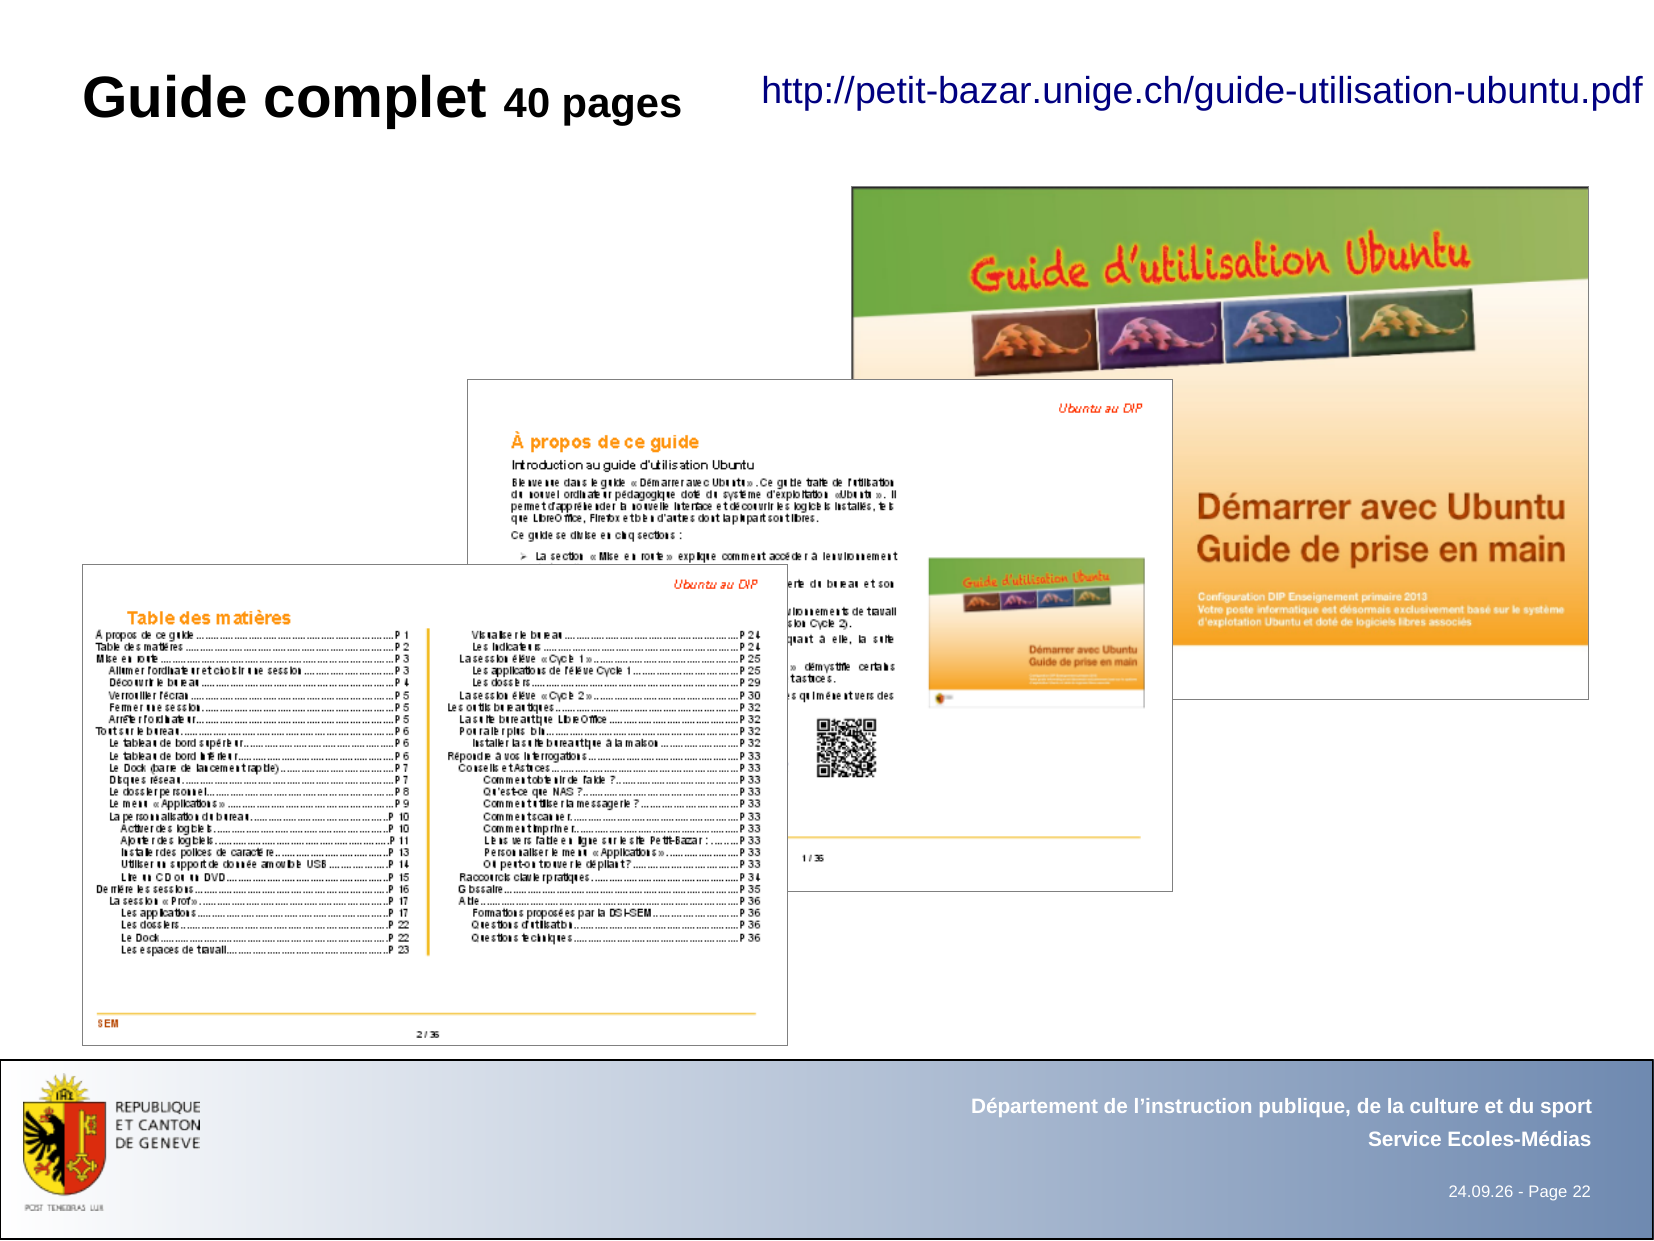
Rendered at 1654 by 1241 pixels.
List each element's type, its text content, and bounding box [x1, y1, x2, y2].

text_box http://petit-bazar.unige.ch/guide-utilisation-ubuntu.pdf [649, 57, 1654, 125]
title Guide complet 40 pages [82, 23, 1571, 172]
picture [82, 186, 1589, 1046]
picture [23, 1073, 200, 1211]
